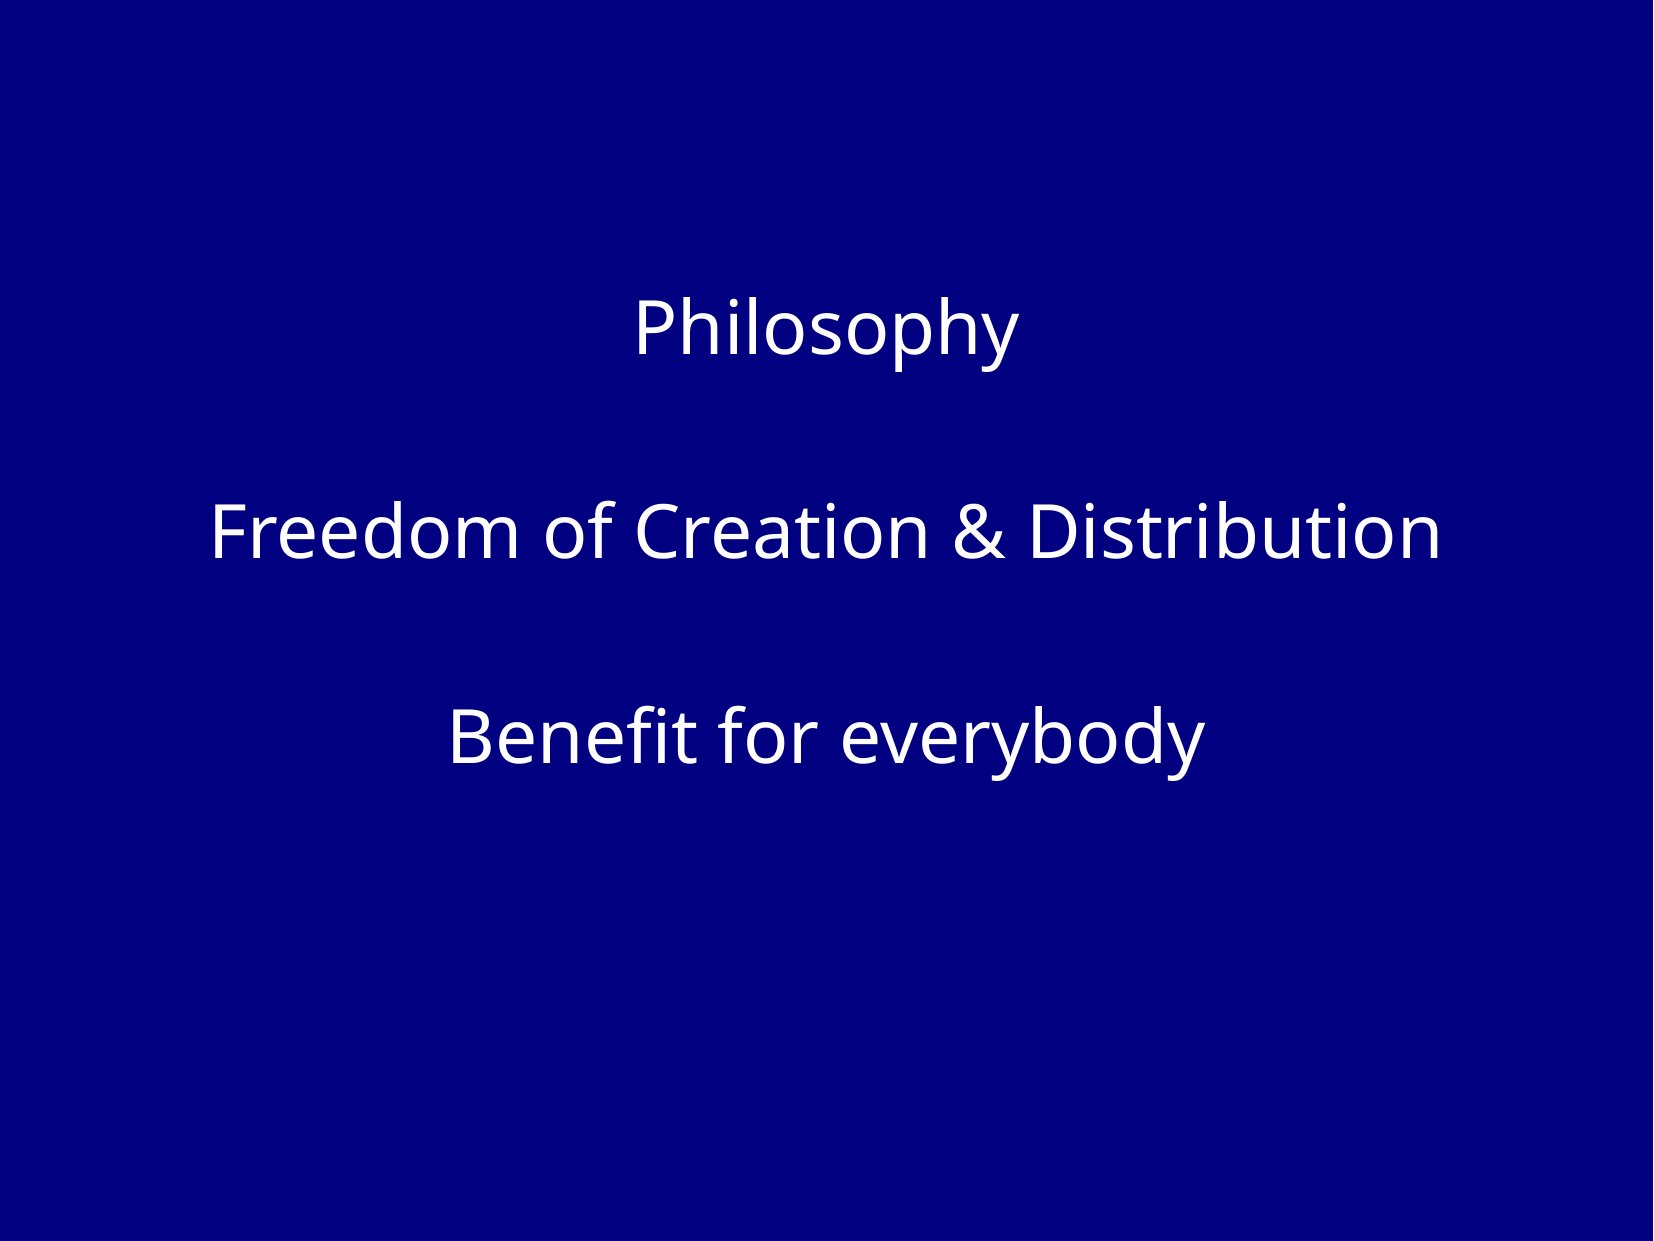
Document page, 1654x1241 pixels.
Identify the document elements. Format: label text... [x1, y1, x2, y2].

subtitle Philosophy Freedom of Creation & Distribution Benefit for everybody [82, 49, 1571, 1010]
